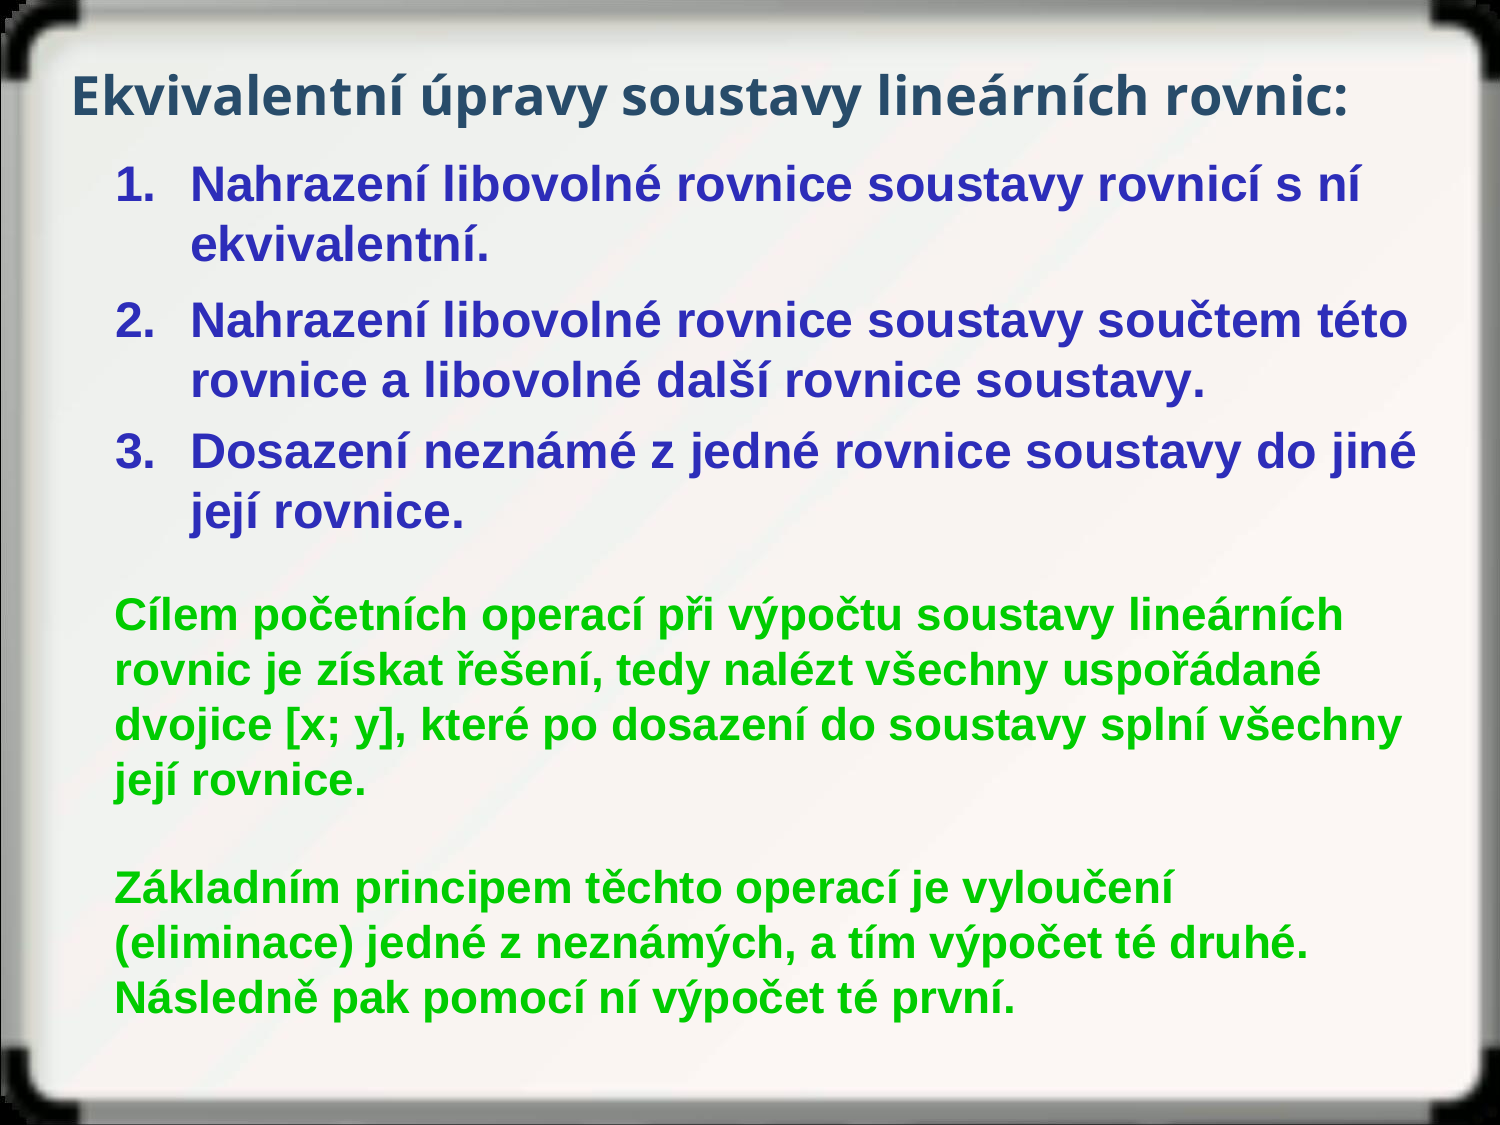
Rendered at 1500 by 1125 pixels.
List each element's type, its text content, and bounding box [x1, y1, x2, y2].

text_box Cílem početních operací při výpočtu soustavy lineárních rovnic je získat řešení, tedy nalézt všechny uspořádané dvojice [x; y], které po dosazení do soustavy splní všechny její rovnice. [100, 577, 1430, 813]
text_box Dosazení neznámé z jedné rovnice soustavy do jiné její rovnice. [100, 430, 1445, 526]
text_box Ekvivalentní úpravy soustavy lineárních rovnic: [55, 54, 1430, 149]
text_box Nahrazení libovolné rovnice soustavy rovnicí s ní ekvivalentní. [100, 163, 1445, 259]
picture [0, 0, 1500, 1125]
text_box Nahrazení libovolné rovnice soustavy součtem této rovnice a libovolné další rovnice soustavy. [100, 299, 1445, 395]
text_box Základním principem těchto operací je vyloučení (eliminace) jedné z neznámých, a tím výpočet té druhé. Následně pak pomocí ní výpočet té první. [100, 850, 1430, 1031]
